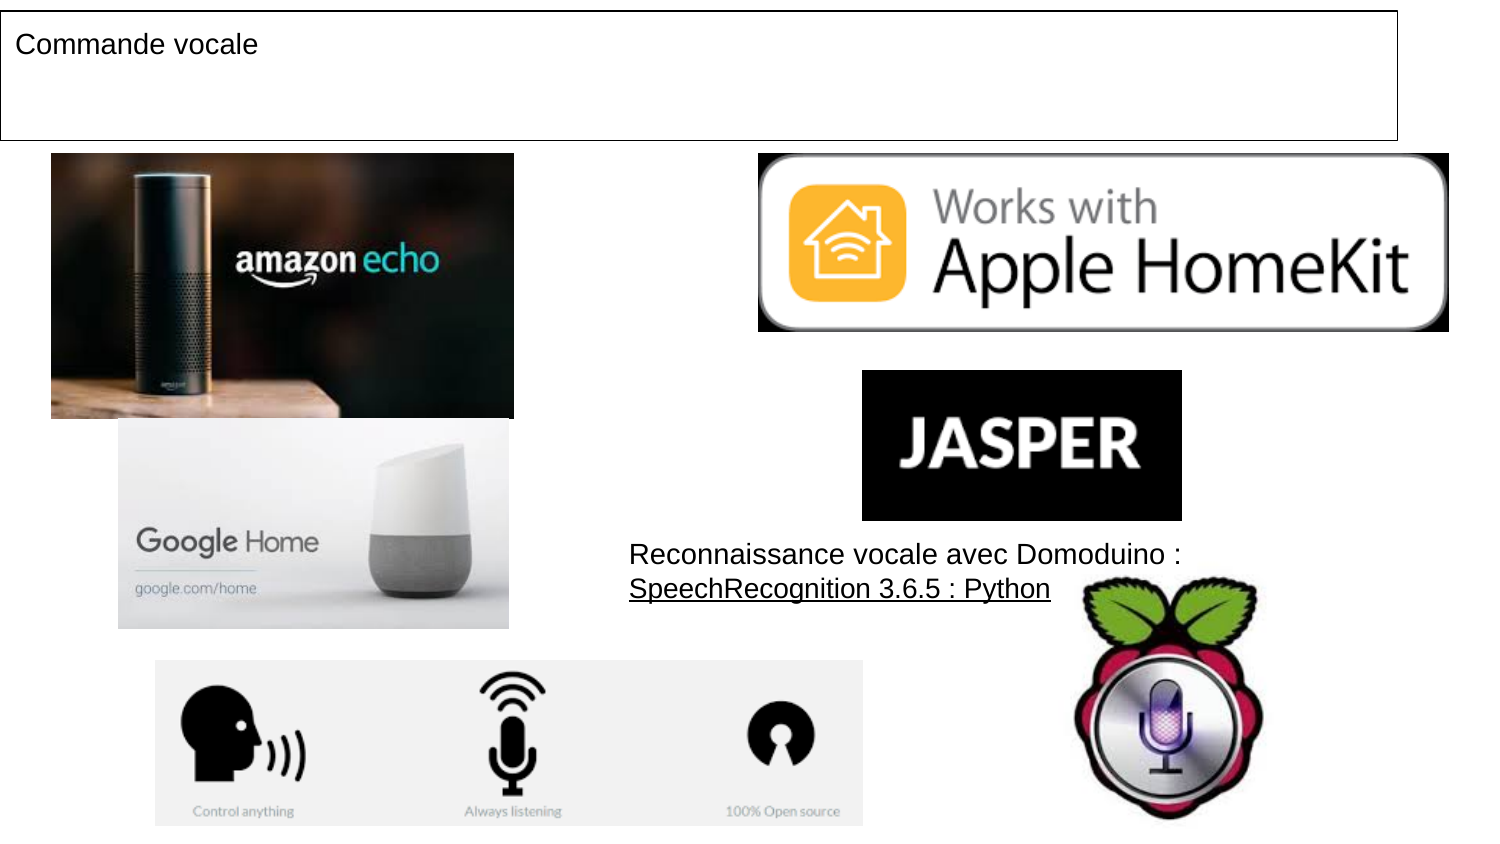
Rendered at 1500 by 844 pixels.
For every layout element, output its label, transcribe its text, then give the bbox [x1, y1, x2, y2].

picture [51, 153, 514, 629]
picture [155, 660, 863, 826]
picture [862, 370, 1182, 520]
subtitle Commande vocale [0, 10, 1398, 141]
text_box Reconnaissance vocale avec Domoduino :SpeechRecognition 3.6.5 : Python [613, 520, 1486, 661]
picture [758, 153, 1449, 332]
picture [1013, 661, 1333, 844]
